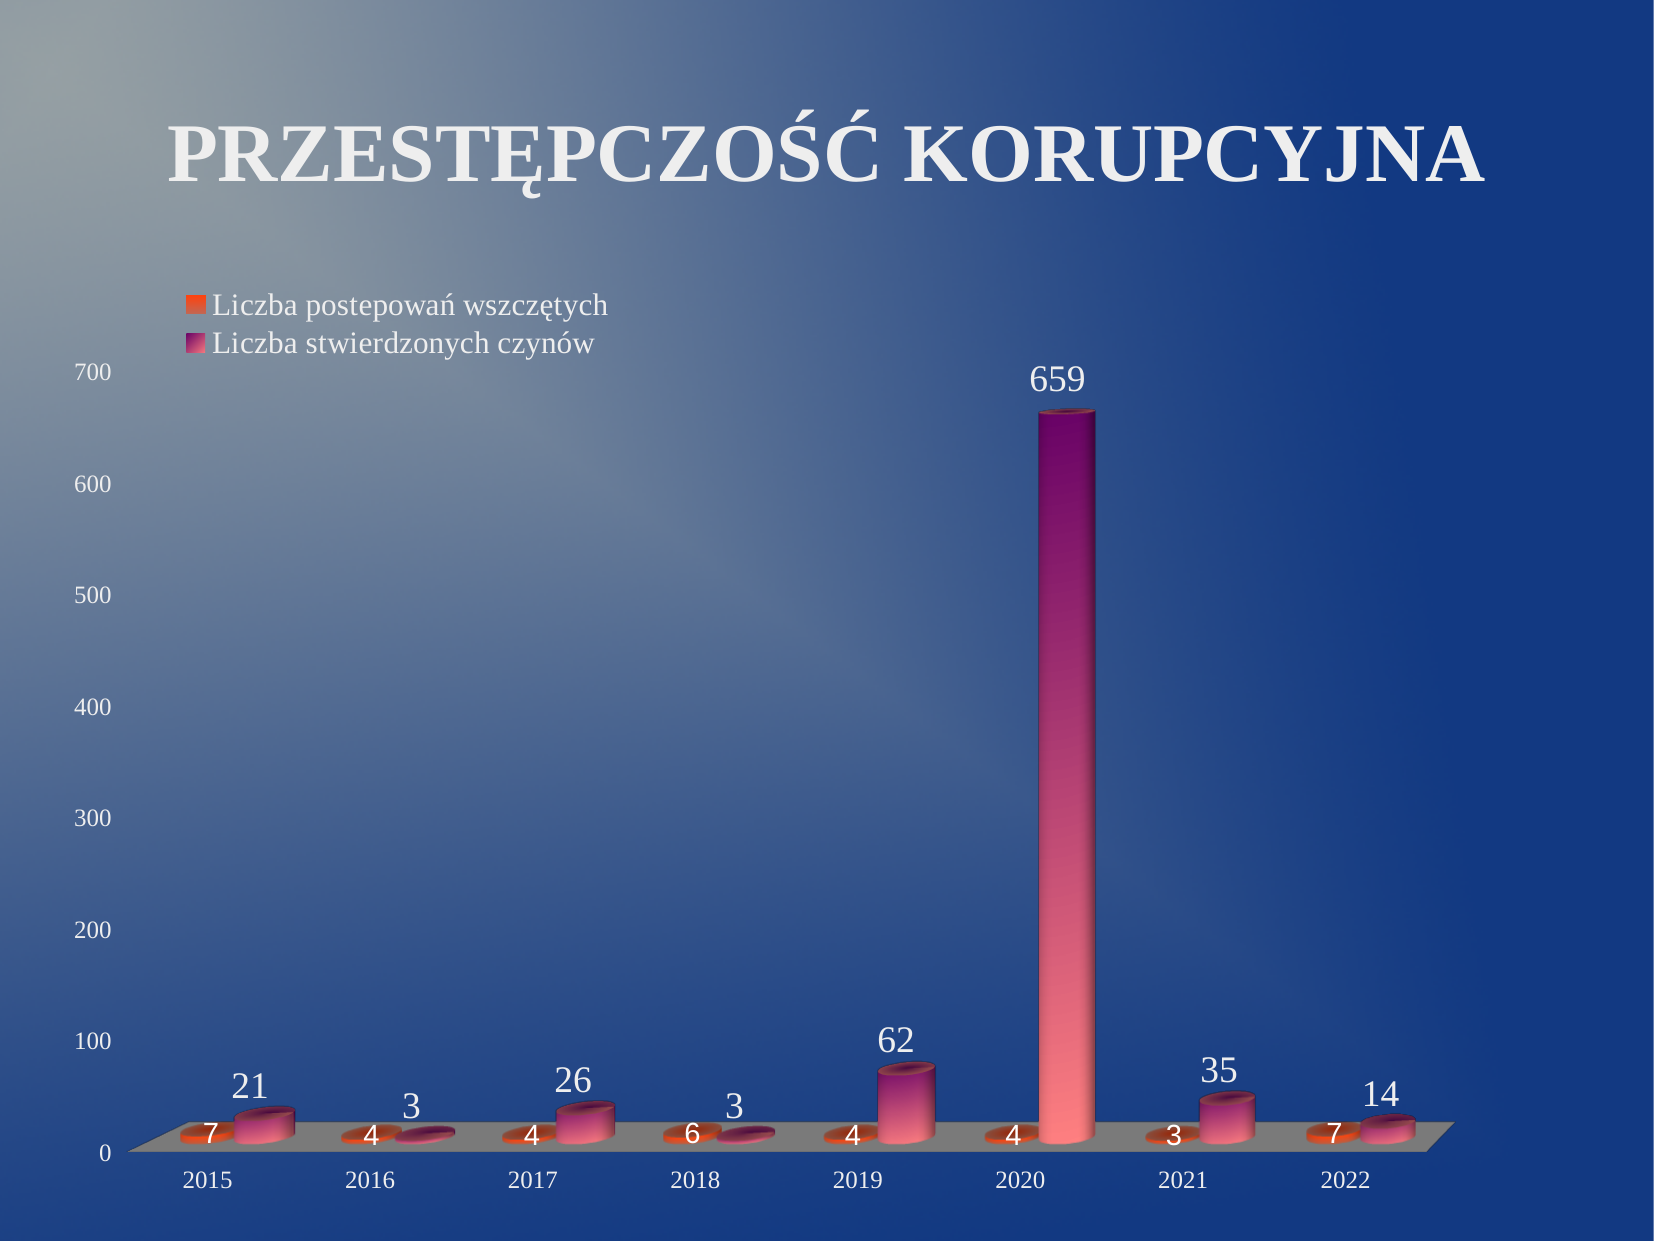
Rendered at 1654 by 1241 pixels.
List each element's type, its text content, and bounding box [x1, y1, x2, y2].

picture [0, 0, 1654, 1241]
title PRZESTĘPCZOŚĆ KORUPCYJNA [82, 49, 1571, 257]
chart [23, 283, 1548, 1198]
